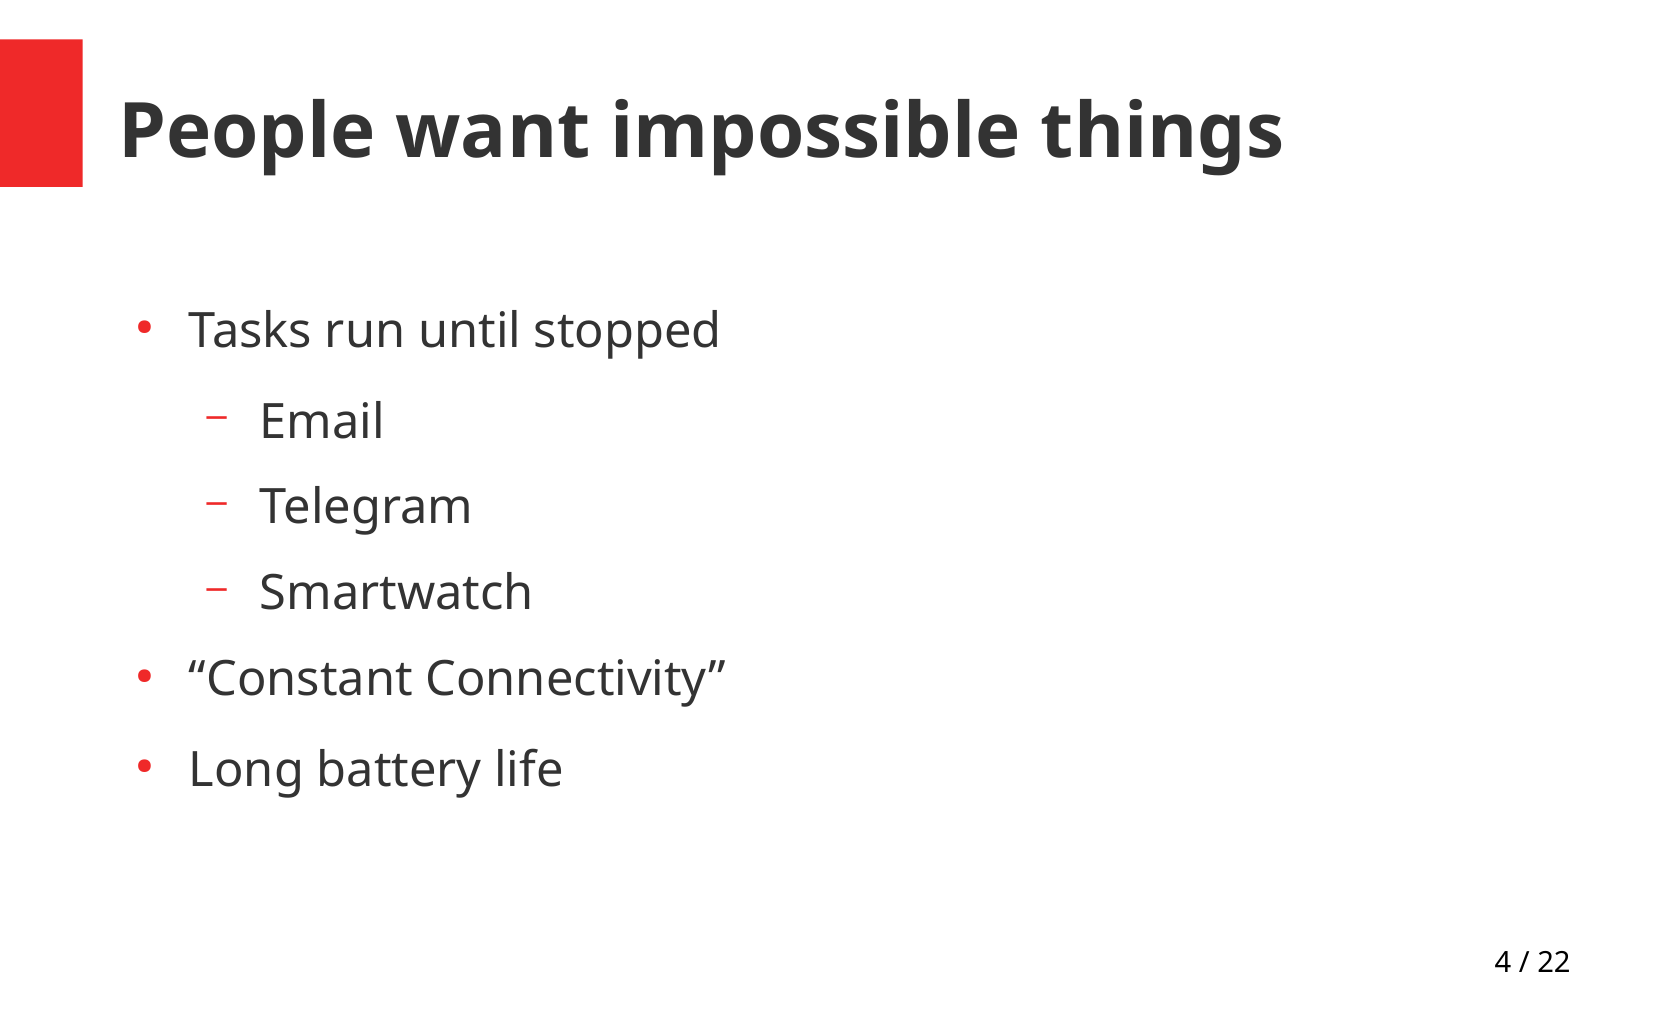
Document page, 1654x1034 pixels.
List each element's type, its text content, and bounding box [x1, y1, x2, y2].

list Tasks run until stopped Email Telegram Smartwatch “Constant Connectivity” Long battery life [118, 295, 1536, 895]
title People want impossible things [118, 41, 1571, 214]
